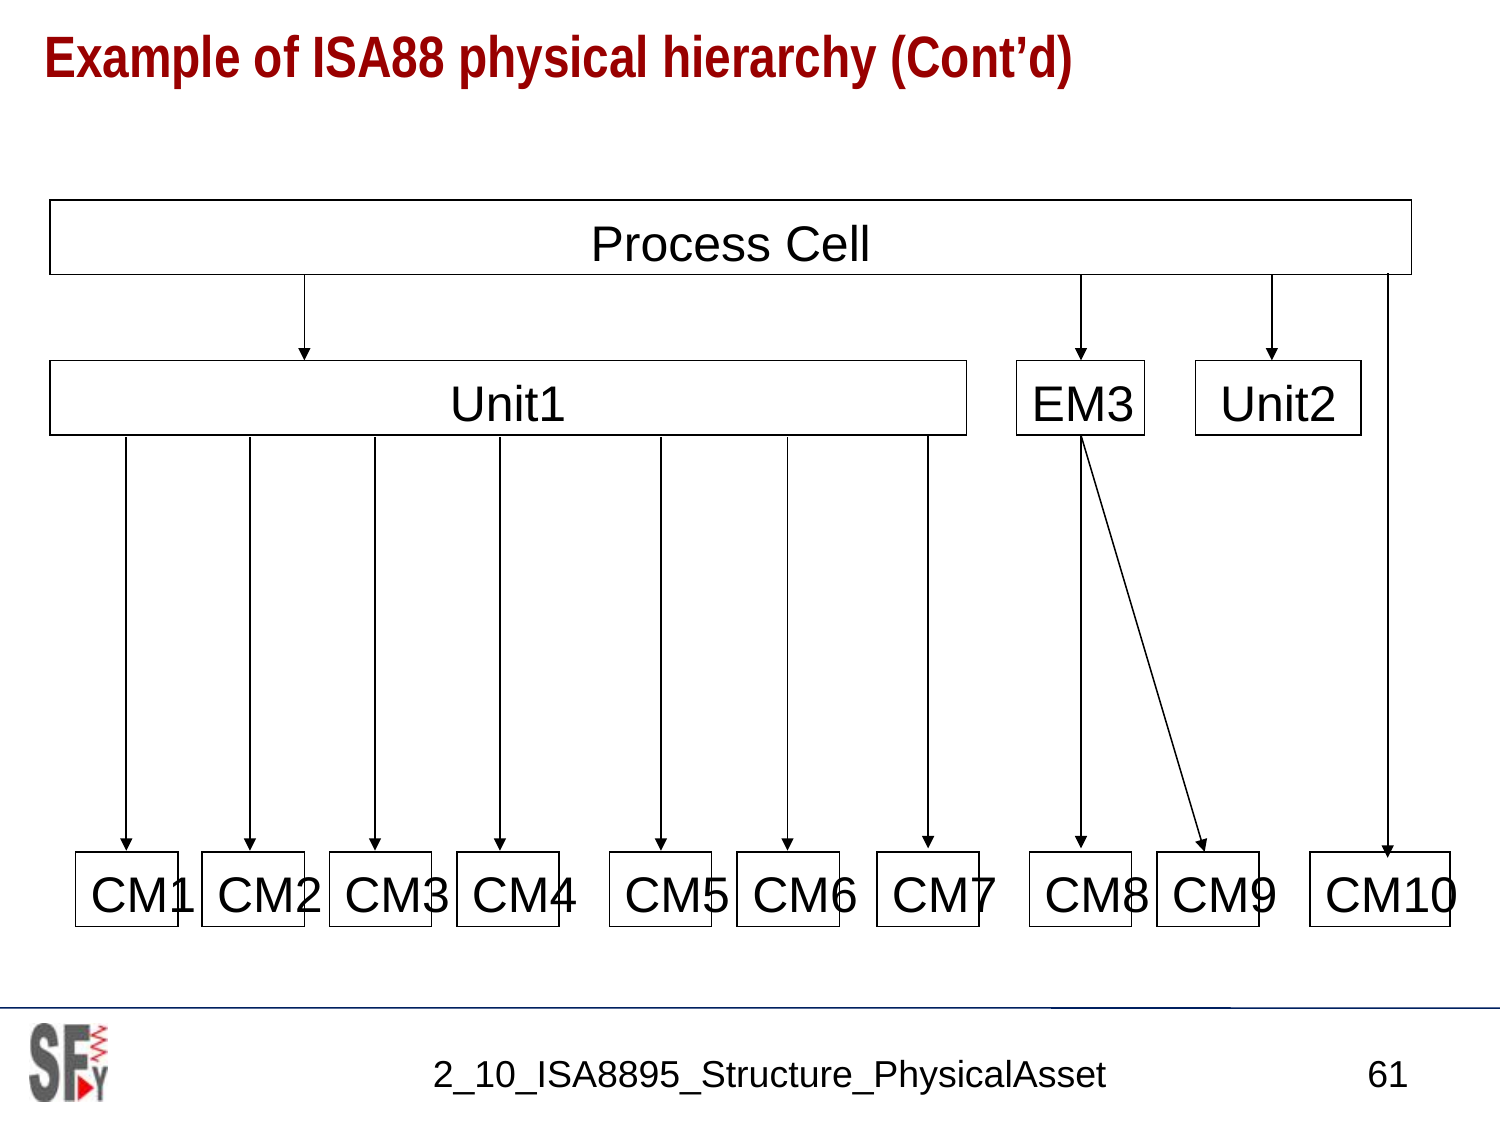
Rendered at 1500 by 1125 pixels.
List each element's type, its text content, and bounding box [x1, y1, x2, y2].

slide_number <numéro> [1352, 1034, 1490, 1103]
text_box CM8 [1029, 851, 1132, 927]
text_box Unit2 [1195, 360, 1361, 436]
text_box Unit1 [49, 360, 967, 436]
title Example of ISA88 physical hierarchy (Cont’d) [29, 12, 1471, 138]
text_box CM9 [1156, 851, 1260, 927]
text_box CM3 [329, 851, 432, 927]
text_box CM4 [456, 851, 560, 927]
picture [29, 1023, 108, 1102]
footer 2_10_ISA8895_Structure_PhysicalAsset [417, 1034, 1352, 1103]
text_box Process Cell [49, 199, 1412, 275]
text_box CM5 [609, 851, 712, 927]
text_box CM2 [202, 851, 305, 927]
text_box CM10 [1436, 881, 1450, 909]
text_box CM10 [1309, 851, 1450, 927]
text_box CM9 [1256, 881, 1260, 896]
text_box CM1 [75, 851, 178, 927]
text_box EM3 [1016, 360, 1145, 436]
text_box CM6 [737, 851, 840, 927]
text_box CM7 [876, 851, 980, 927]
